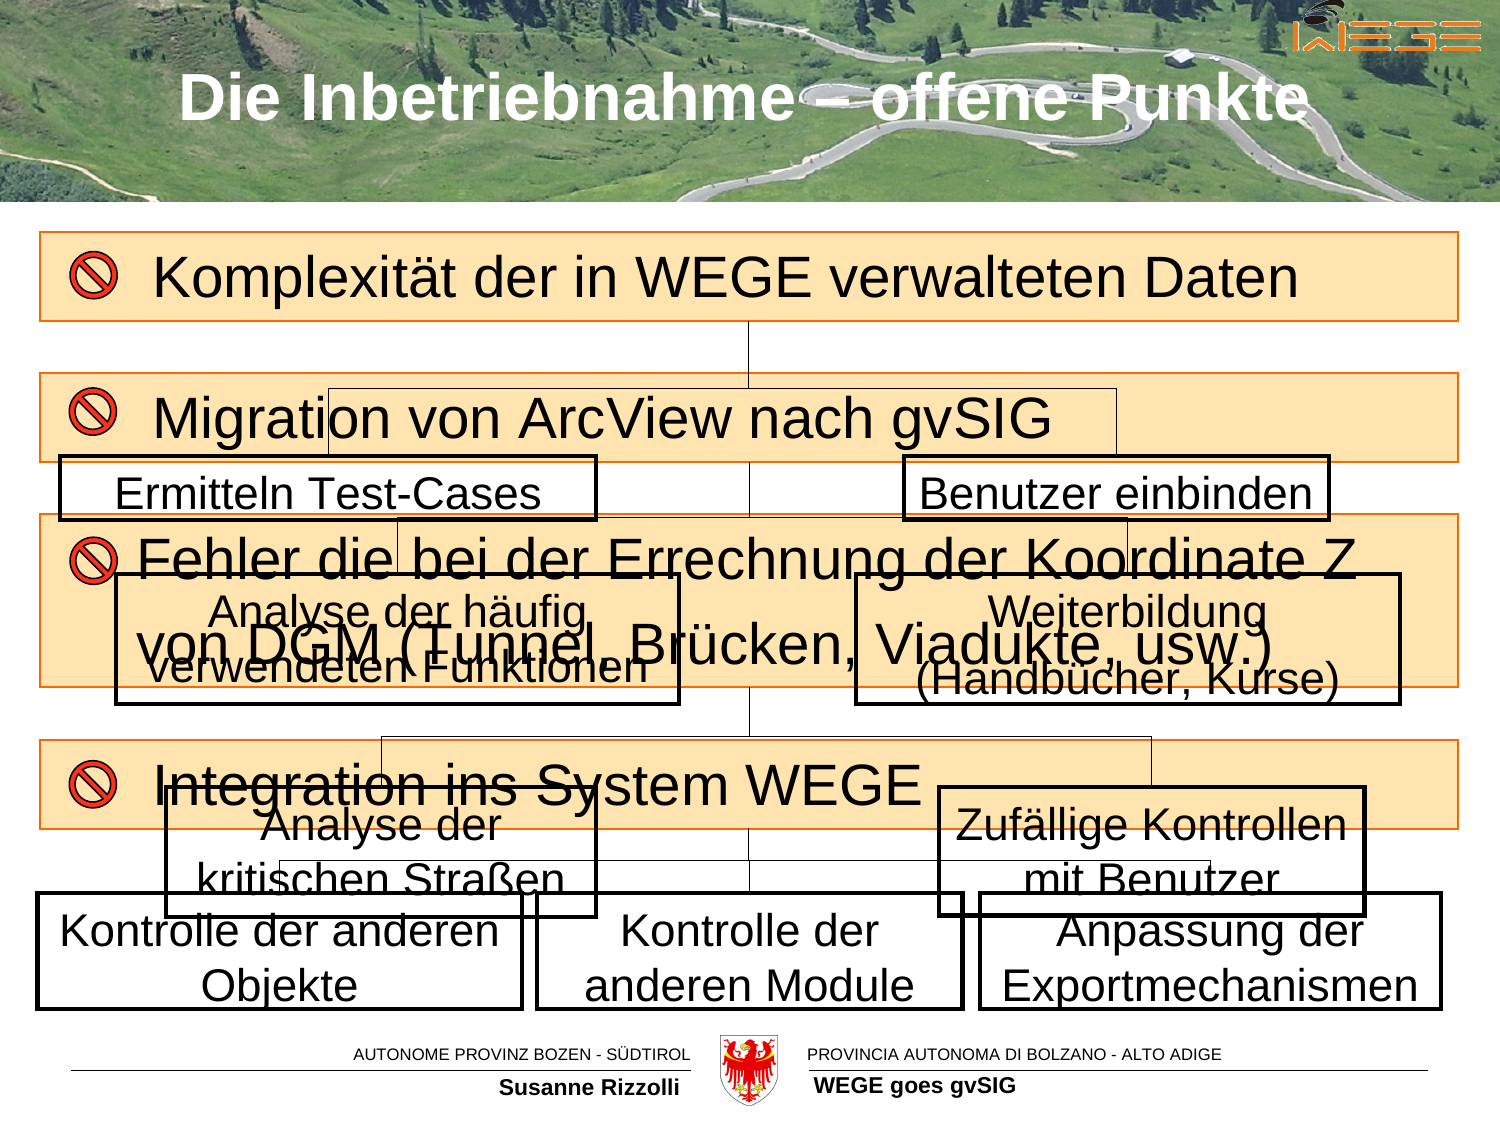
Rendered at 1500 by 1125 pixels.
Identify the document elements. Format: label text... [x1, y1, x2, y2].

text_box [70, 537, 118, 585]
text_box Migration von ArcView nach gvSIG [329, 389, 1116, 463]
text_box Kontrolle der anderen Module [537, 893, 963, 1010]
text_box Analyse der häufig verwendeten Funktionen [116, 574, 680, 705]
text_box Weiterbildung (Handbücher, Kurse) [856, 574, 1400, 705]
text_box Zufällige Kontrollen mit Benutzer [939, 862, 1210, 916]
list Integration ins System WEGE [382, 739, 1151, 829]
text_box Komplexität der in WEGE verwalteten Daten [40, 231, 1458, 322]
text_box [70, 251, 118, 299]
text_box Analyse der kritischen Straßen [320, 862, 495, 893]
picture [720, 1035, 778, 1106]
text_box Fehler die bei der Errechnung der Koordinate Z von DGM (Tunnel, Brücken, Viadukte, usw.) [40, 514, 397, 688]
text_box Analyse der kritischen Straßen [504, 862, 597, 917]
picture [0, 72, 1500, 202]
text_box Kontrolle der anderen Objekte [37, 893, 522, 1010]
text_box Fehler die bei der Errechnung der Koordinate Z von DGM (Tunnel, Brücken, Viadukte, usw.) [398, 519, 1127, 688]
list Integration ins System WEGE [40, 739, 381, 829]
text_box [69, 760, 117, 808]
text_box Fehler die bei der Errechnung der Koordinate Z von DGM (Tunnel, Brücken, Viadukte, usw.) [1128, 514, 1459, 688]
text_box Anpassung der Exportmechanismen [979, 892, 1441, 1010]
text_box Zufällige Kontrollen mit Benutzer [939, 786, 1365, 892]
text_box Benutzer einbinden [903, 456, 1329, 521]
text_box Migration von ArcView nach gvSIG [749, 372, 1459, 463]
list Integration ins System WEGE [1152, 739, 1458, 829]
text_box Ermitteln Test-Cases [59, 456, 597, 521]
title Die Inbetriebnahme – offene Punkte [70, 0, 1421, 188]
text_box Analyse der kritischen Straßen [280, 862, 316, 893]
text_box Analyse der kritischen Straßen [166, 786, 597, 893]
text_box [69, 387, 117, 436]
text_box Migration von ArcView nach gvSIG [40, 372, 748, 463]
